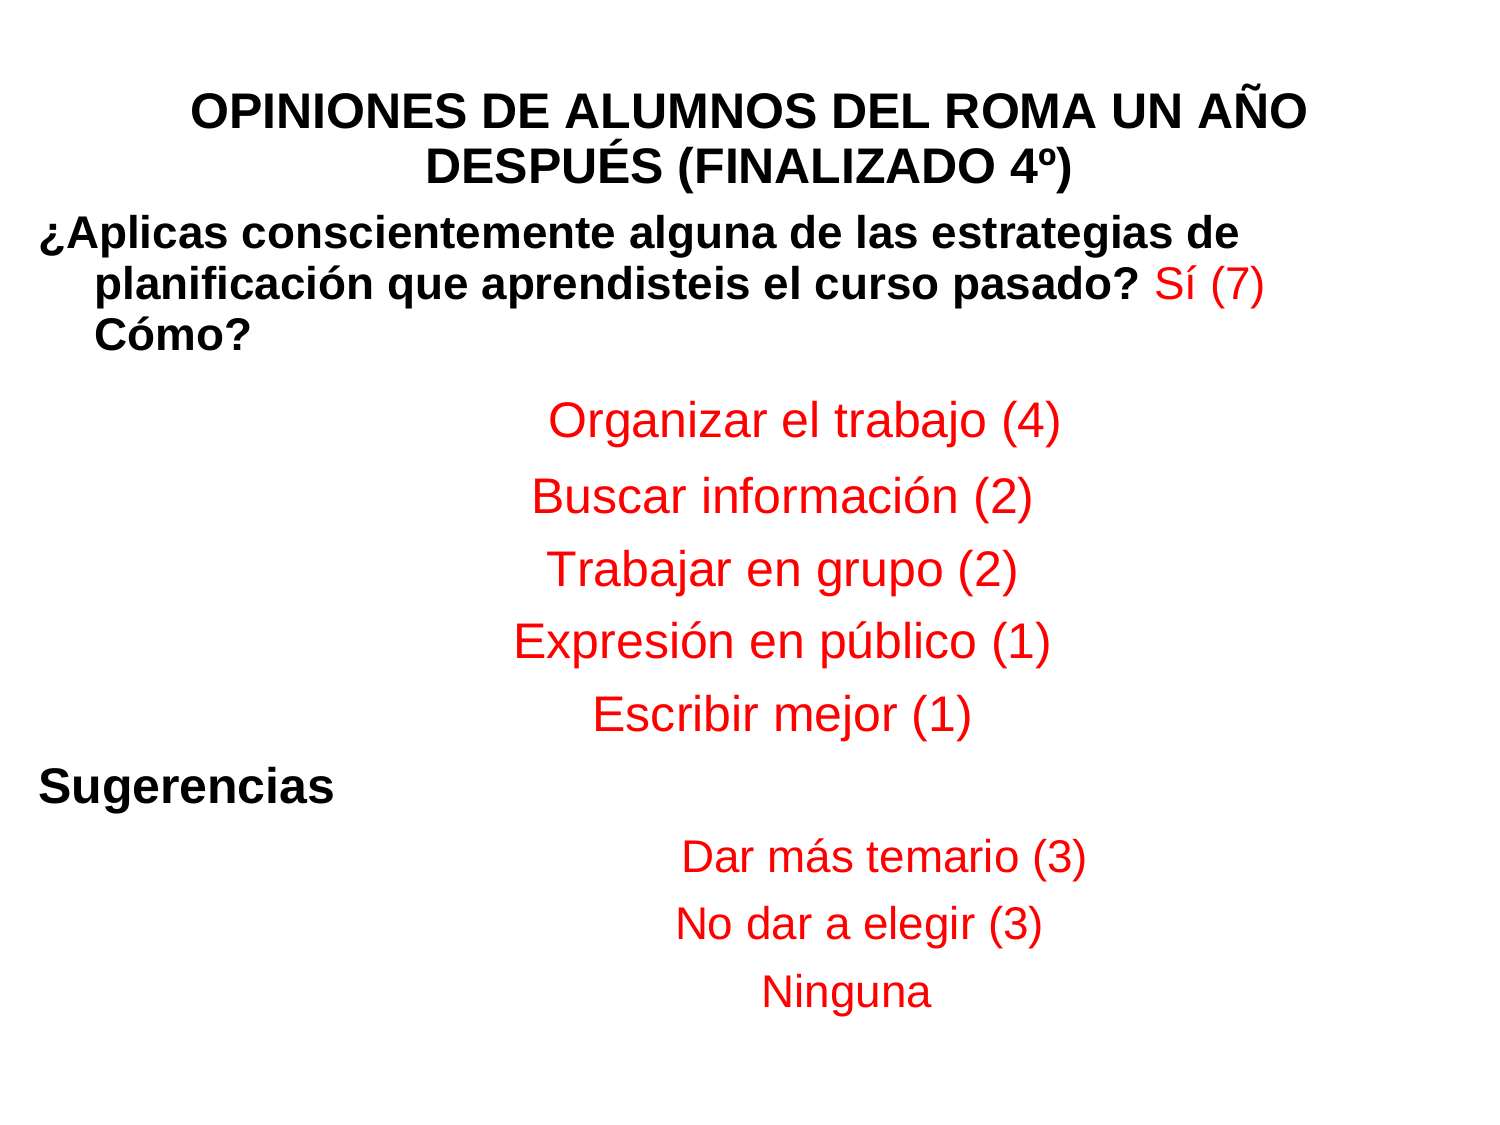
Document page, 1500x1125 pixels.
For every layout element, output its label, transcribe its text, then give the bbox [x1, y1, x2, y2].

list ¿Aplicas conscientemente alguna de las estrategias de planificación que aprendisteis el curso pasado? Sí (7) Cómo? Organizar el trabajo (4) Buscar información (2) Trabajar en grupo (2) Expresión en público (1) Escribir mejor (1) Sugerencias Dar más temario (3) No dar a elegir (3) Ninguna [38, 206, 1388, 1022]
title OPINIONES DE ALUMNOS DEL ROMA UN AÑO DESPUÉS (FINALIZADO 4º) [74, 28, 1425, 249]
